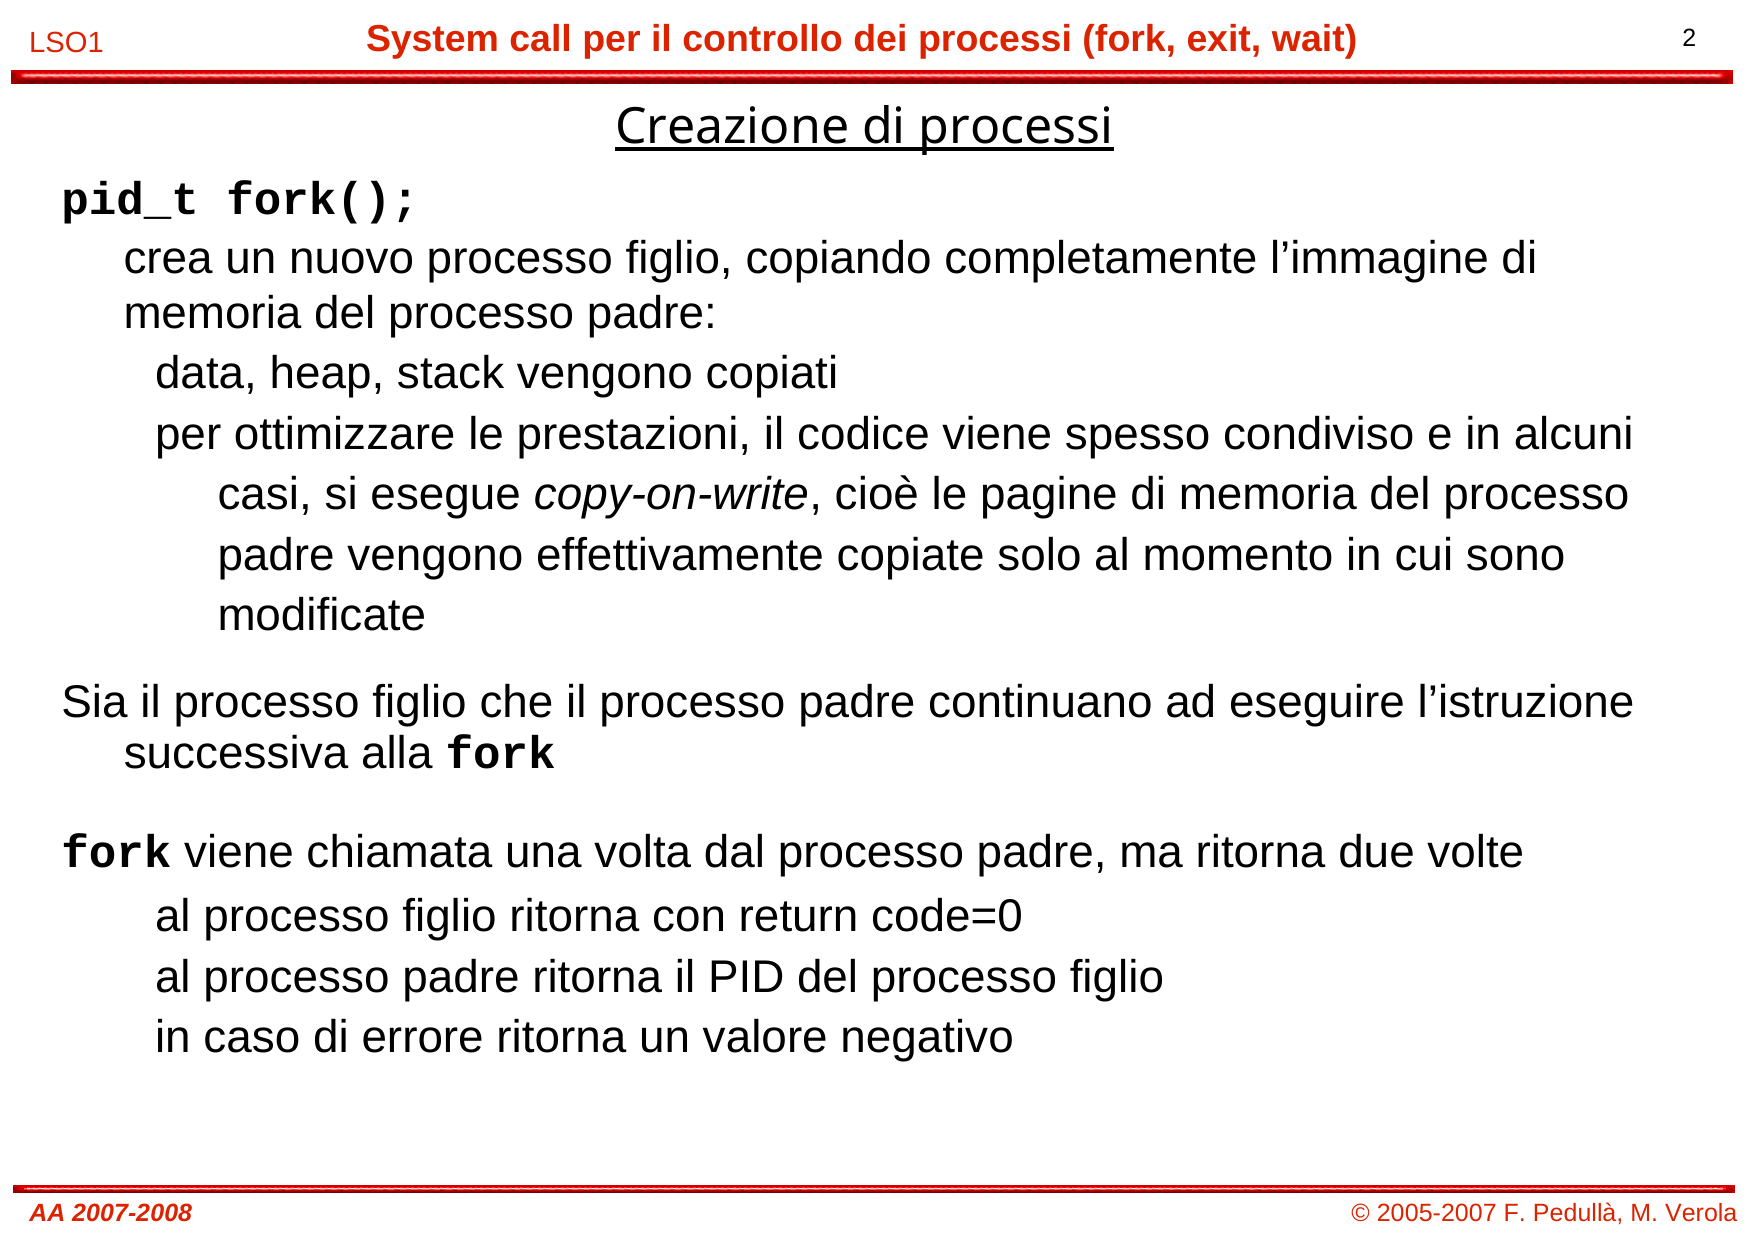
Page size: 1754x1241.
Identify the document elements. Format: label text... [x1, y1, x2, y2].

list pid_t fork(); crea un nuovo processo figlio, copiando completamente l’immagine di memoria del processo padre: data, heap, stack vengono copiati per ottimizzare le prestazioni, il codice viene spesso condiviso e in alcuni casi, si esegue copy-on-write, cioè le pagine di memoria del processo padre vengono effettivamente copiate solo al momento in cui sono modificate Sia il processo figlio che il processo padre continuano ad eseguire l’istruzione successiva alla fork fork viene chiamata una volta dal processo padre, ma ritorna due volte al processo figlio ritorna con return code=0 al processo padre ritorna il PID del processo figlio in caso di errore ritorna un valore negativo [46, 165, 1684, 1074]
picture [13, 1185, 1735, 1193]
picture [11, 70, 1733, 84]
title Creazione di processi [555, 78, 1174, 174]
